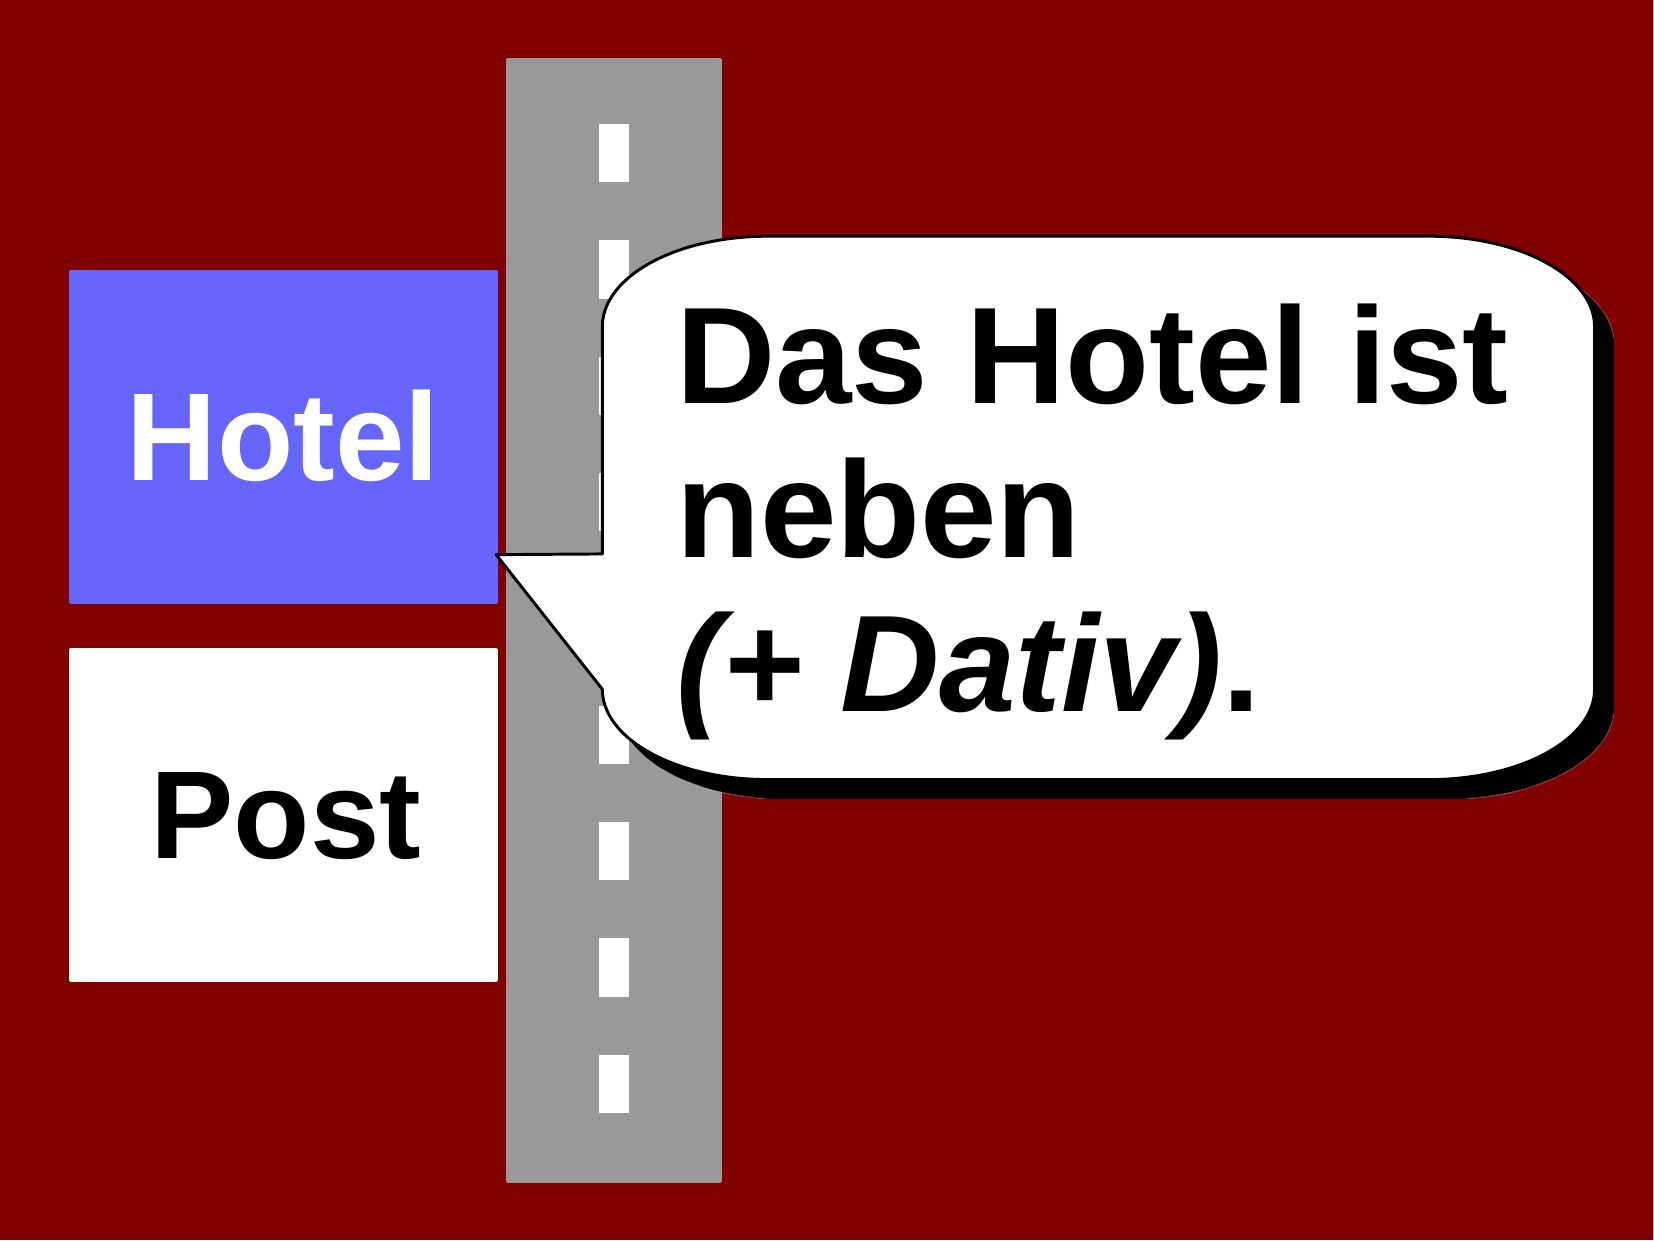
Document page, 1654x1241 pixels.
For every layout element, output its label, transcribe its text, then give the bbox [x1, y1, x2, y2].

text_box Das Hotel ist neben (+ Dativ). [661, 271, 1571, 748]
text_box [70, 59, 1560, 1182]
text_box Post [135, 738, 491, 893]
text_box [70, 649, 497, 981]
text_box Hotel [112, 360, 467, 515]
text_box [1571, 280, 1595, 736]
